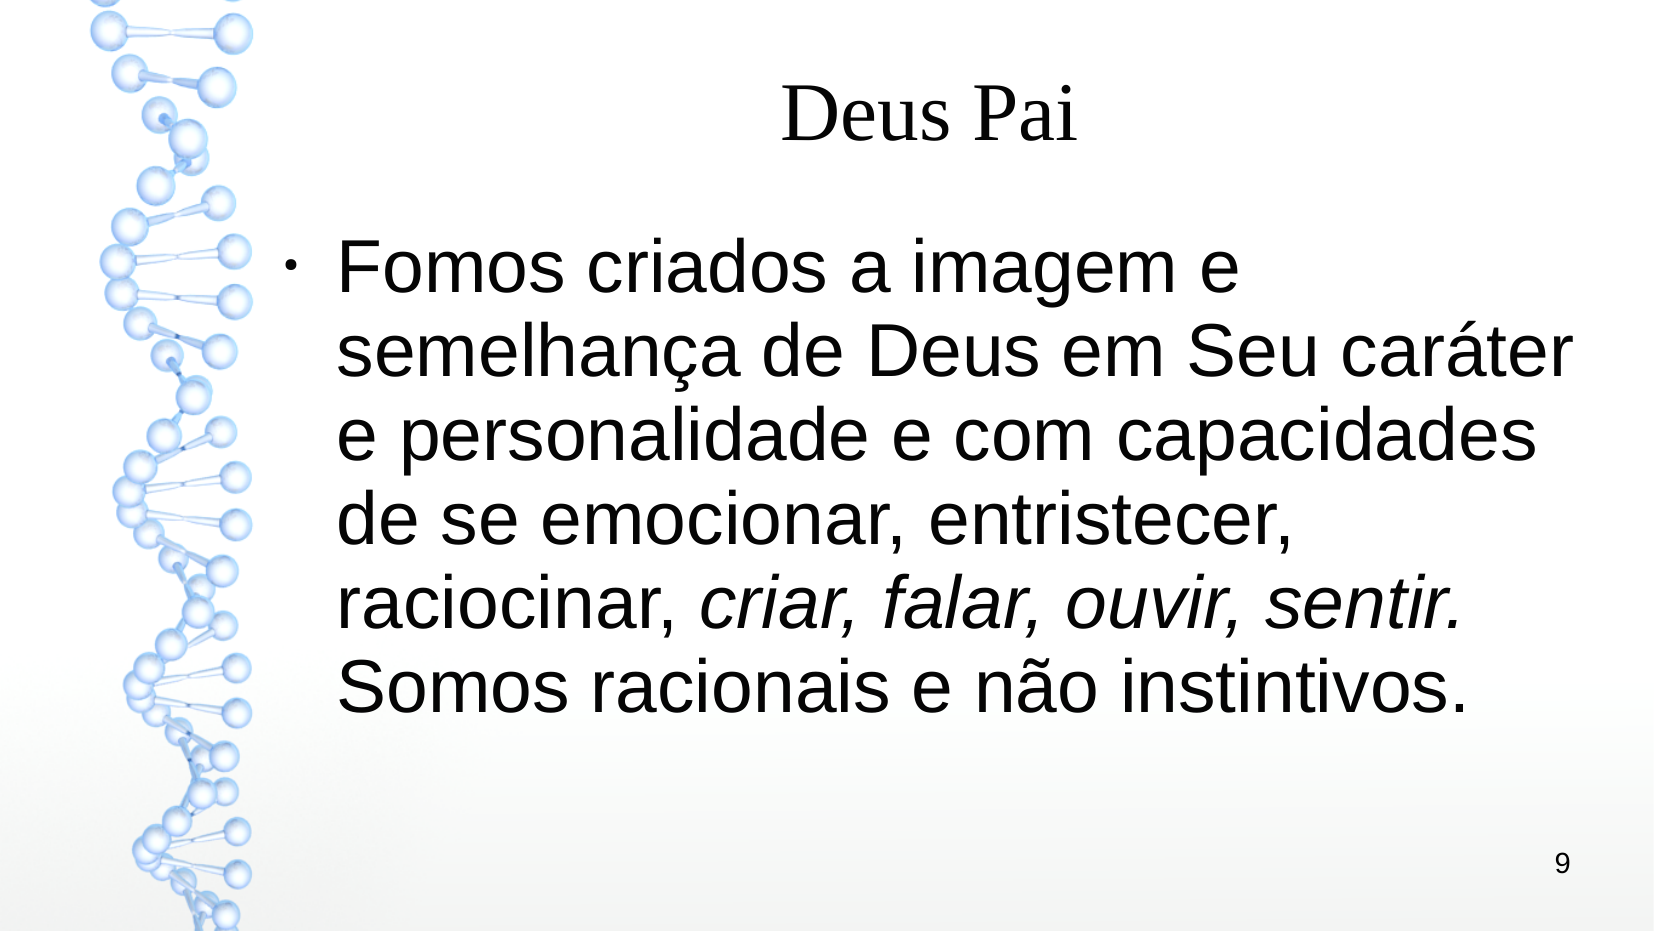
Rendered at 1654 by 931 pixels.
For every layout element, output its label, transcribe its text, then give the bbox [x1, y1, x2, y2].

list Fomos criados a imagem e semelhança de Deus em Seu caráter e personalidade e com capacidades de se emocionar, entristecer, raciocinar, criar, falar, ouvir, sentir. Somos racionais e não instintivos. [265, 224, 1595, 764]
picture [0, 0, 1654, 931]
title Deus Pai [265, 35, 1595, 189]
